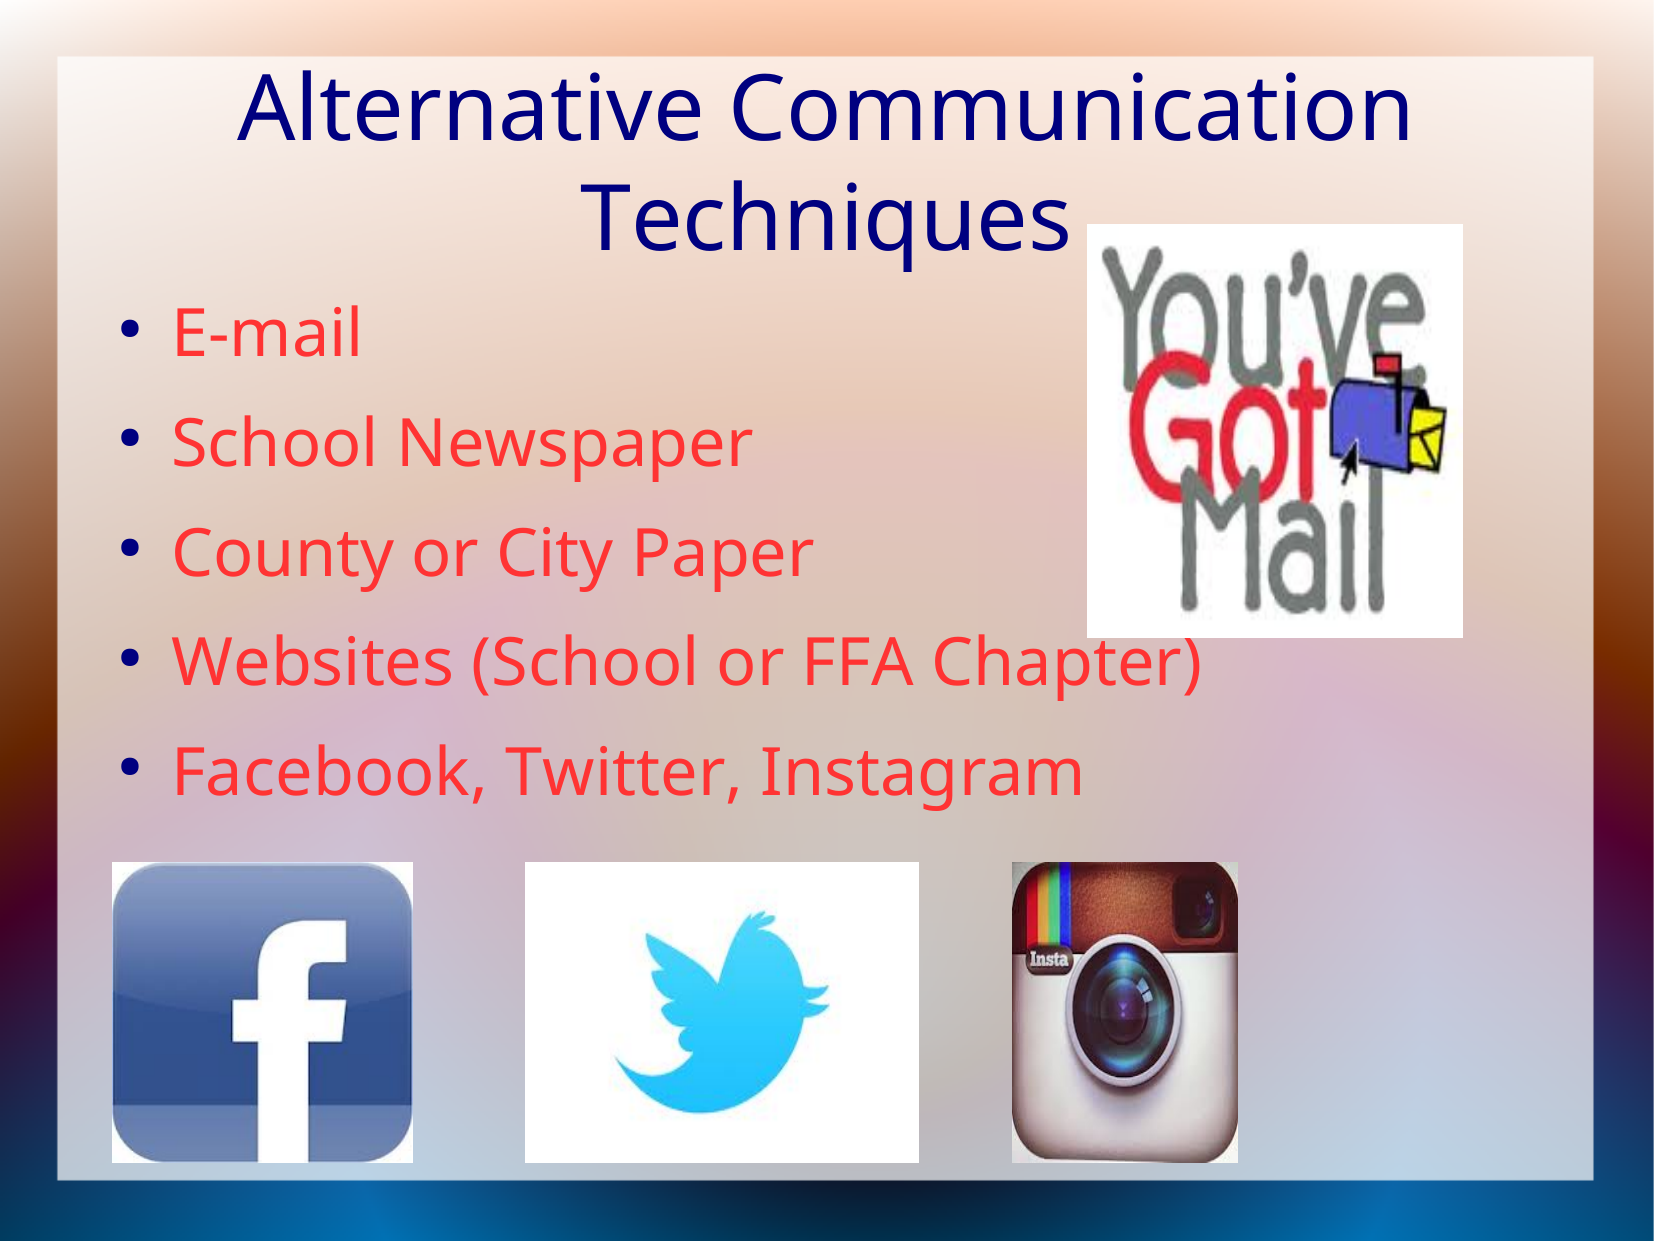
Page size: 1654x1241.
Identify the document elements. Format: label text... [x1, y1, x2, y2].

picture [1087, 225, 1463, 638]
list E-mail School Newspaper County or City Paper Websites (School or FFA Chapter) Facebook, Twitter, Instagram [82, 290, 1571, 1019]
picture [1012, 862, 1238, 1163]
title Alternative Communication Techniques [82, 31, 1571, 287]
picture [525, 862, 919, 1163]
picture [112, 862, 413, 1163]
